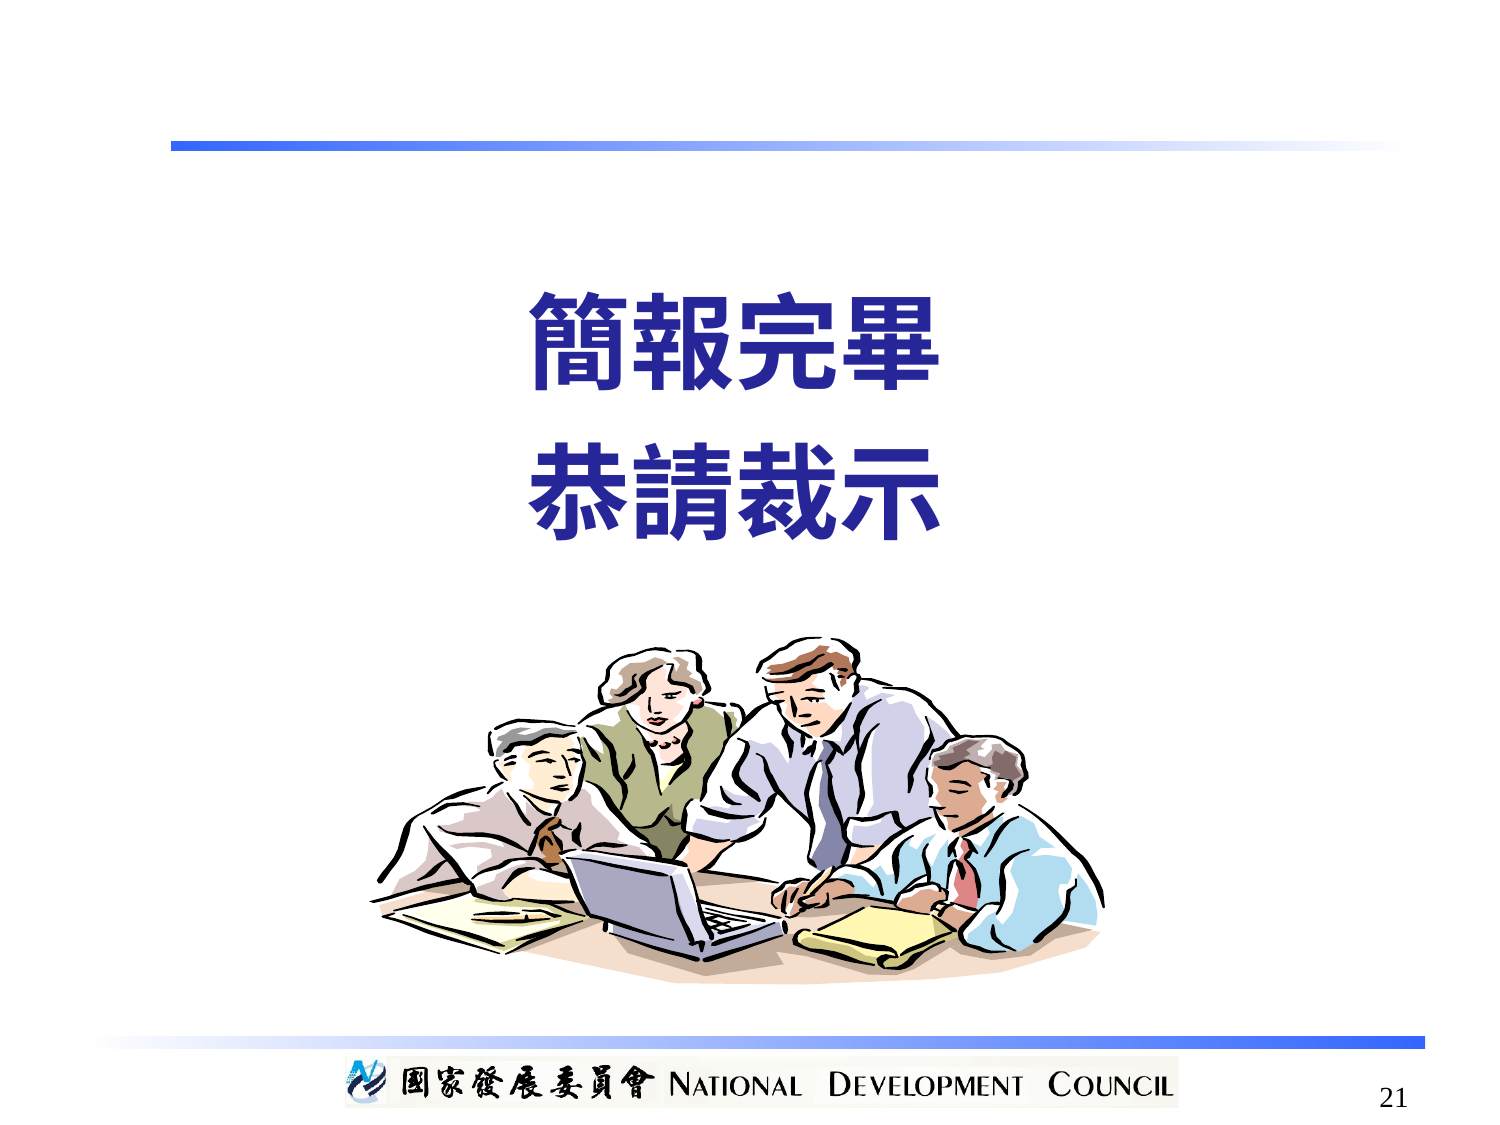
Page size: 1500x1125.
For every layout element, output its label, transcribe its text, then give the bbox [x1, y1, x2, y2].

text_box 11 [1378, 1036, 1382, 1048]
picture [360, 633, 1113, 988]
list [123, 172, 1400, 1024]
text_box 簡報完畢 恭請裁示 [316, 269, 1154, 563]
text_box 11 [1352, 1036, 1356, 1048]
text_box 21 [1364, 1070, 1490, 1106]
text_box 18 [1259, 1036, 1263, 1048]
